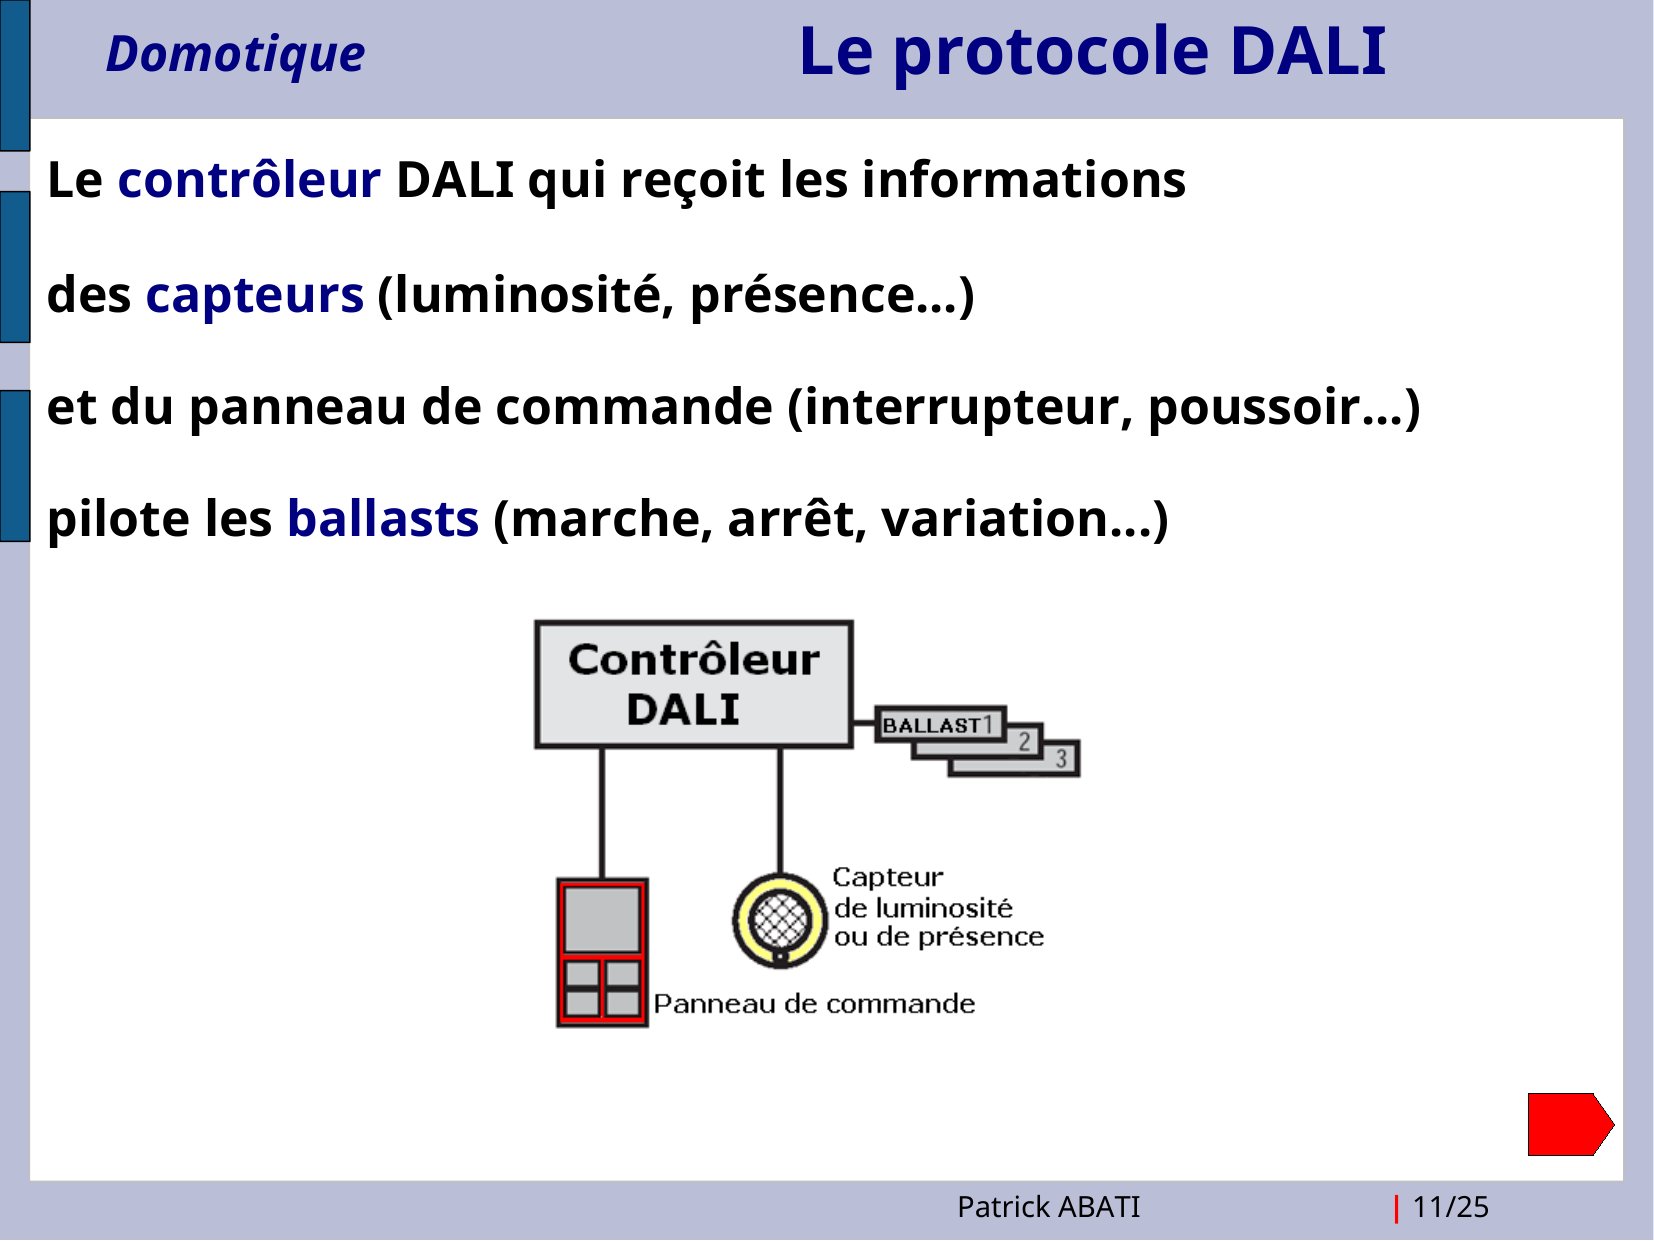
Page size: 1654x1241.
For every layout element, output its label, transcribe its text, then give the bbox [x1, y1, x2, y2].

text_box Le contrôleur DALI qui reçoit les informations des capteurs (luminosité, présence...) et du panneau de commande (interrupteur, poussoir...) pilote les ballasts (marche, arrêt, variation...) [31, 145, 1627, 551]
text_box [1528, 1093, 1615, 1156]
picture [529, 617, 1086, 1032]
